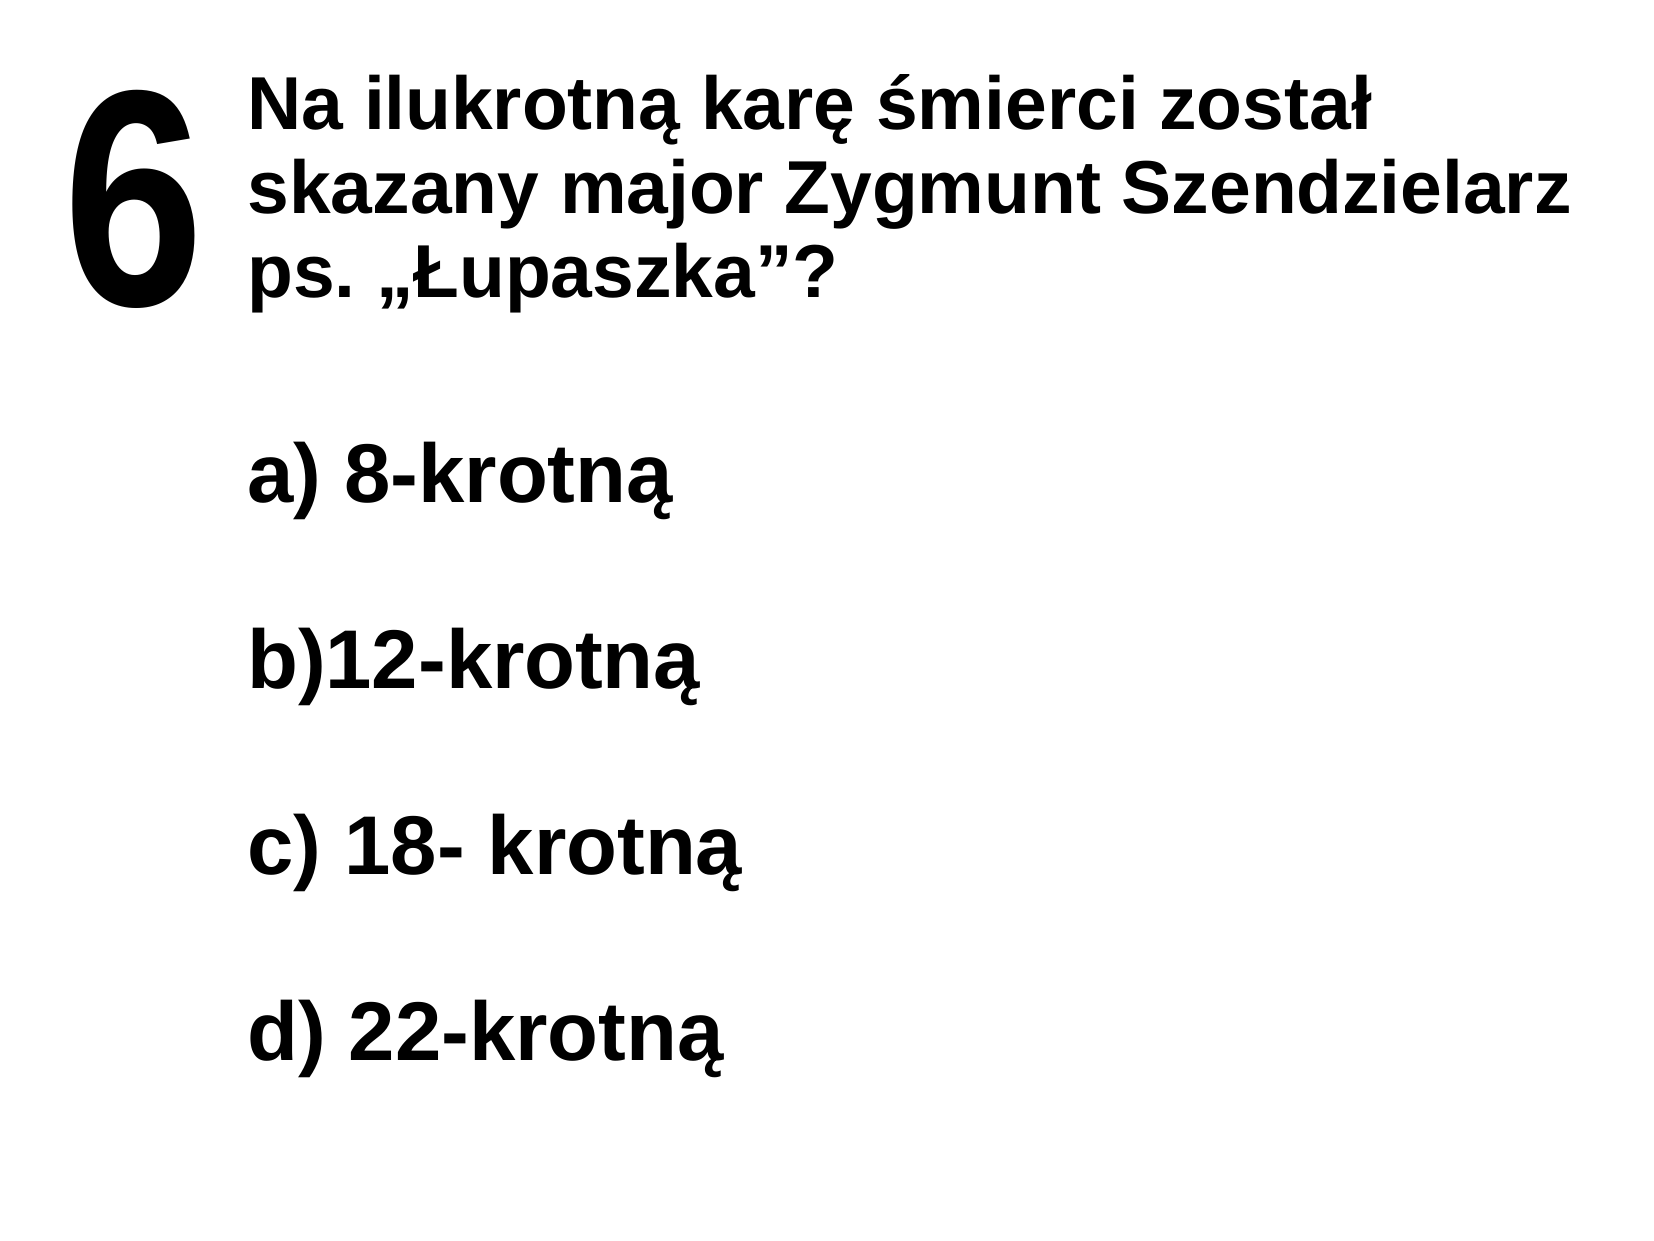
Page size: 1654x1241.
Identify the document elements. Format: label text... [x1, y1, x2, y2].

text_box 6 [8, 9, 260, 308]
text_box 6 [109, 200, 160, 275]
text_box Na ilukrotną karę śmierci został skazany major Zygmunt Szendzielarz ps. „Łupaszka”? a) 8-krotną b)12-krotną c) 18- krotną d) 22-krotną [247, 61, 1610, 372]
